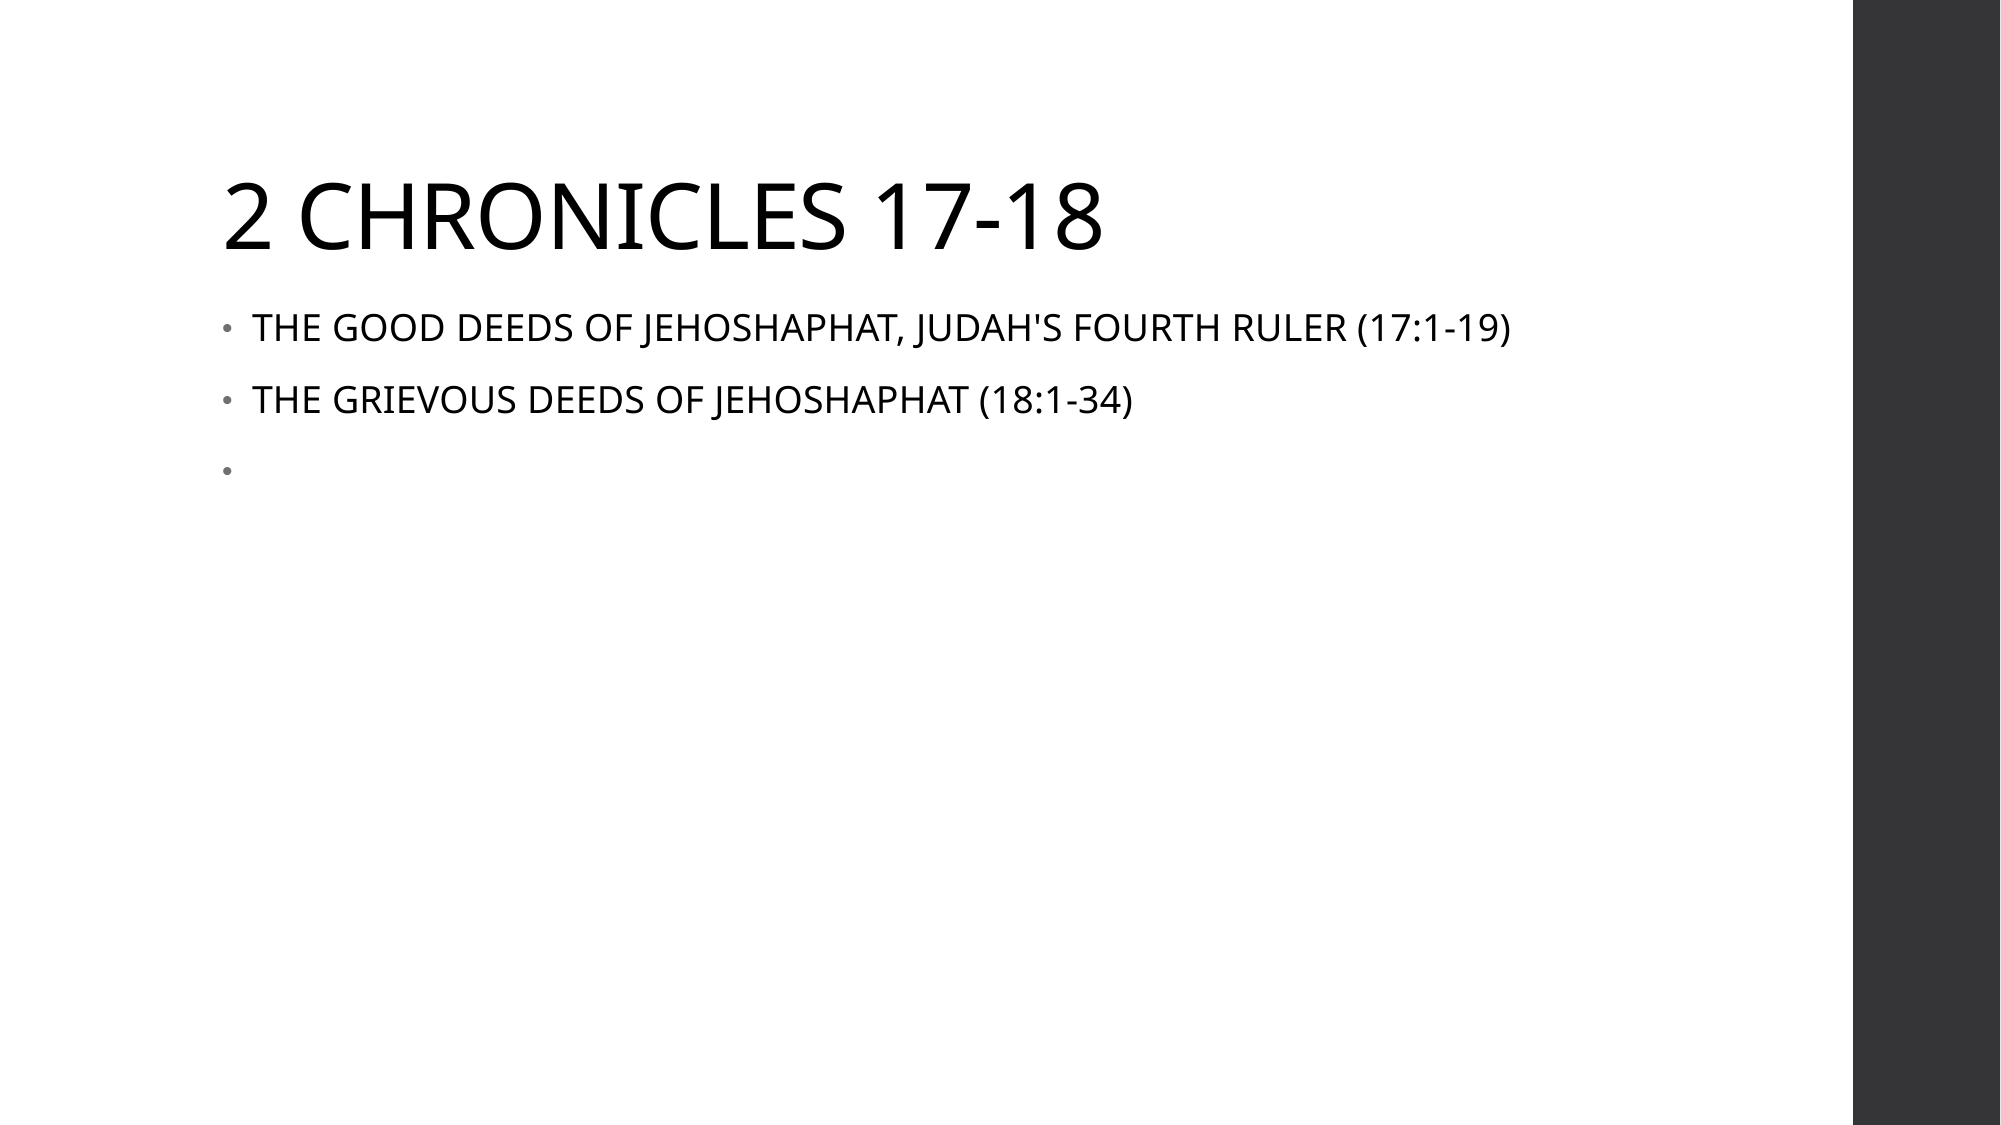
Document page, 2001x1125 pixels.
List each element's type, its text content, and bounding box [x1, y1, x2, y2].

title 2 CHRONICLES 17-18 [206, 60, 1797, 278]
list THE GOOD DEEDS OF JEHOSHAPHAT, JUDAH'S FOURTH RULER (17:1-19) THE GRIEVOUS DEEDS OF JEHOSHAPHAT (18:1-34) [206, 299, 1617, 1014]
